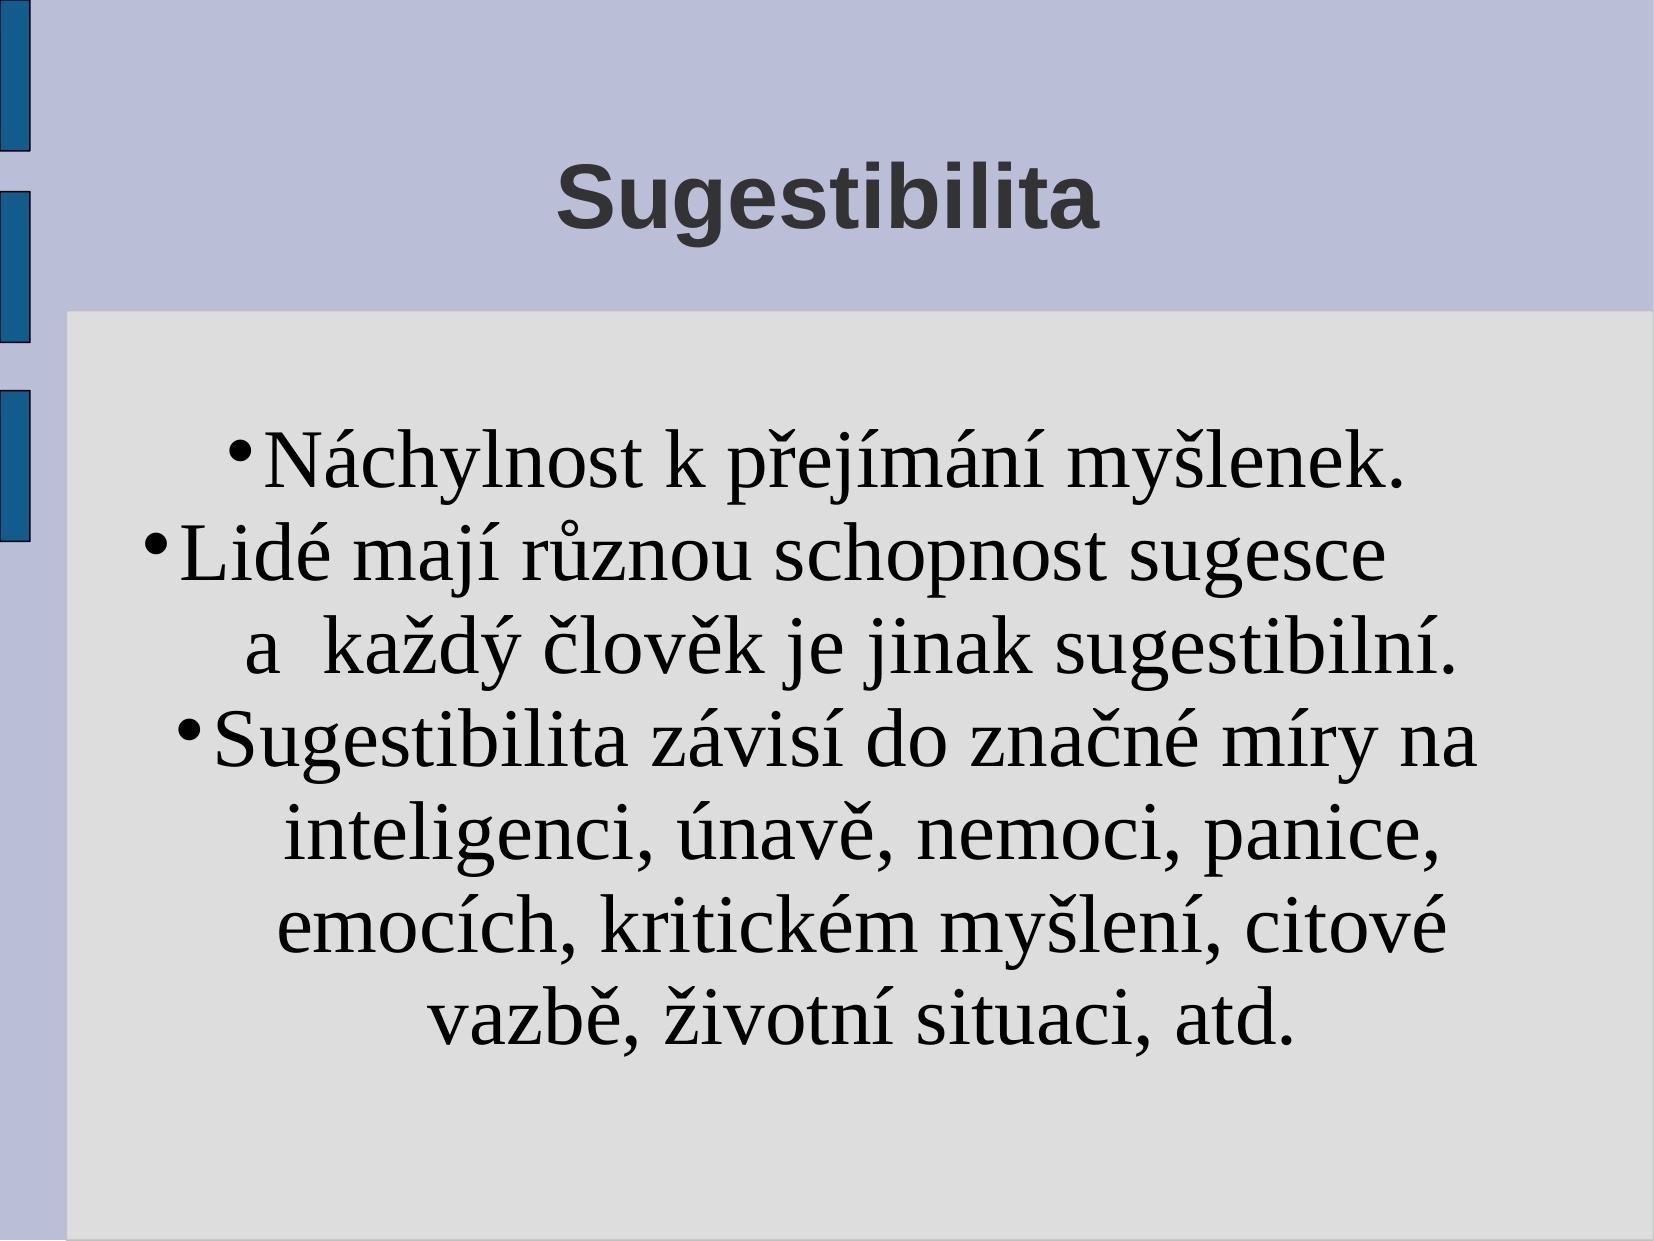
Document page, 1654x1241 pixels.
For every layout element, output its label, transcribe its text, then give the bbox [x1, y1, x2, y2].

title Sugestibilita [121, 91, 1534, 299]
subtitle Náchylnost k přejímání myšlenek. Lidé mají různou schopnost sugesce a každý člověk je jinak sugestibilní. Sugestibilita závisí do značné míry na inteligenci, únavě, nemoci, panice, emocích, kritickém myšlení, citové vazbě, životní situaci, atd. [121, 344, 1534, 1127]
